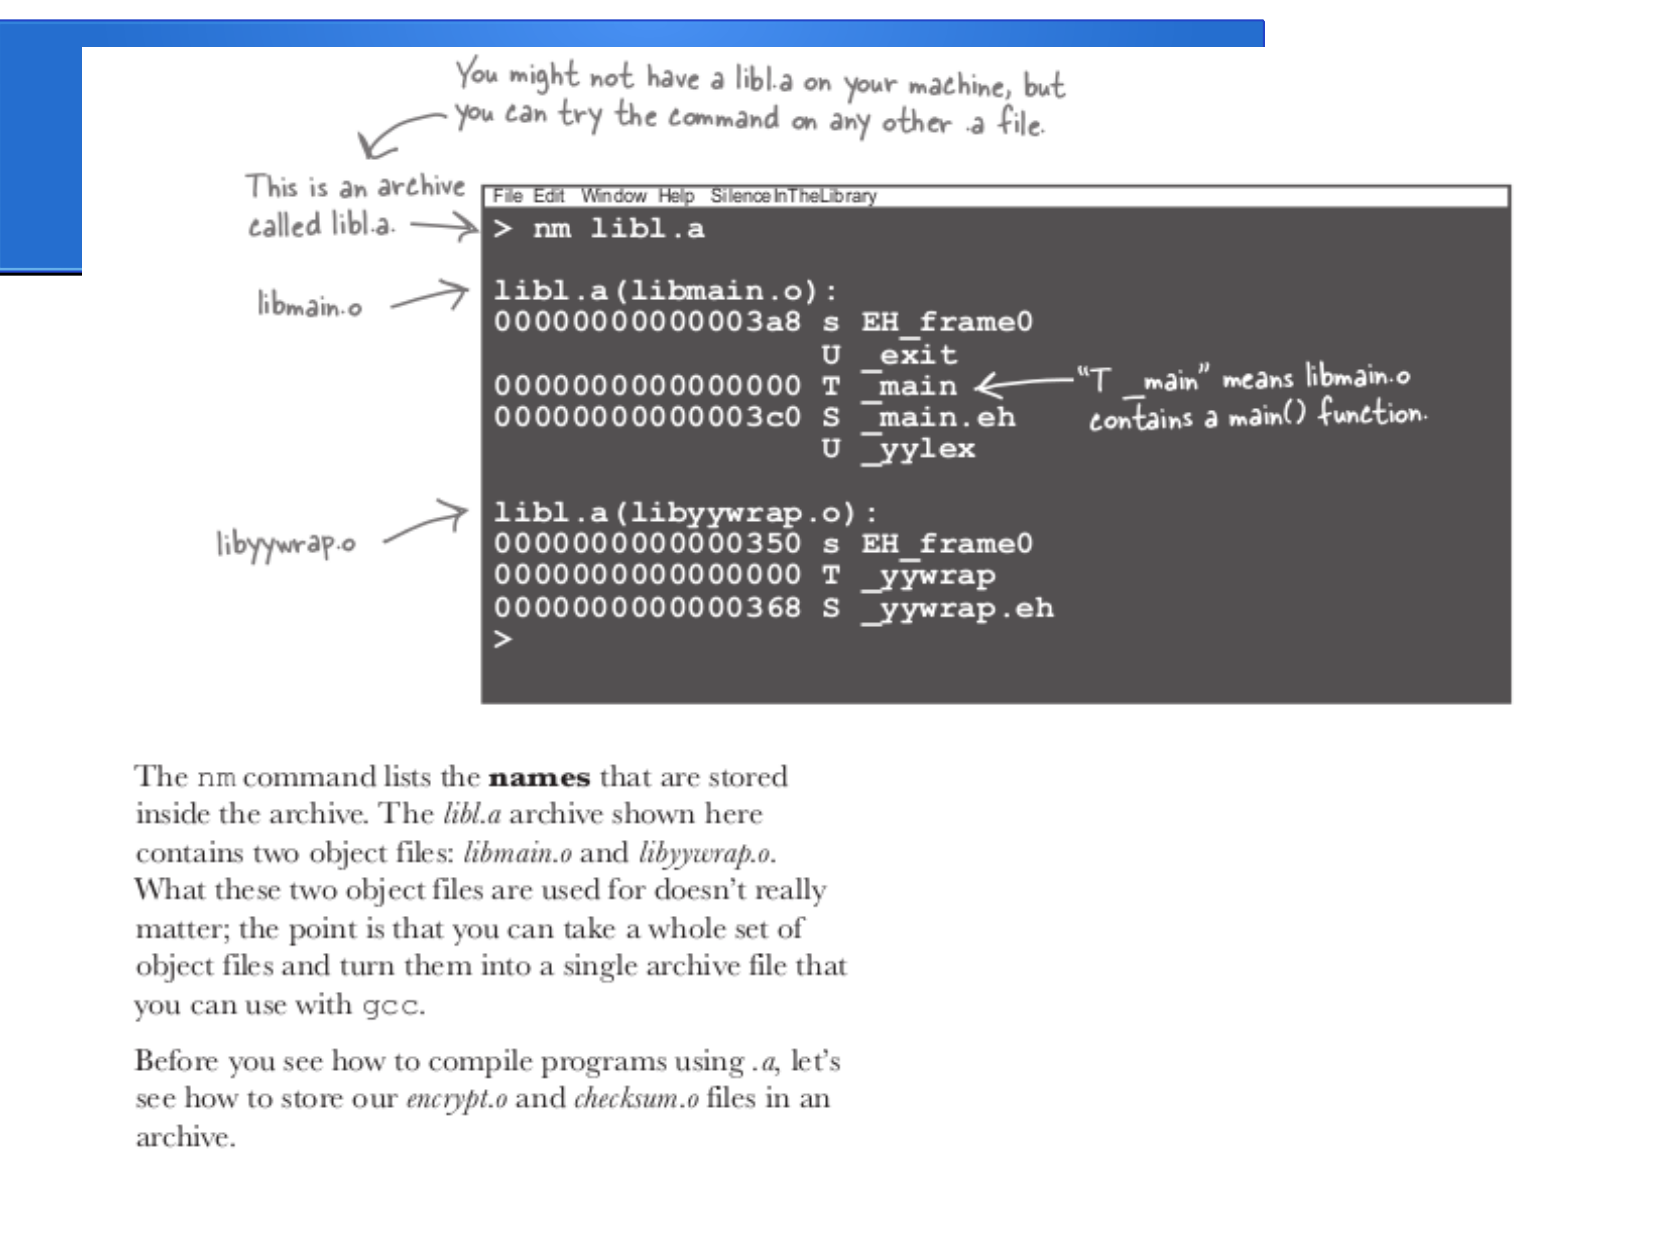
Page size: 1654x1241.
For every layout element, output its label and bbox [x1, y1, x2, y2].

picture [82, 47, 1536, 1170]
